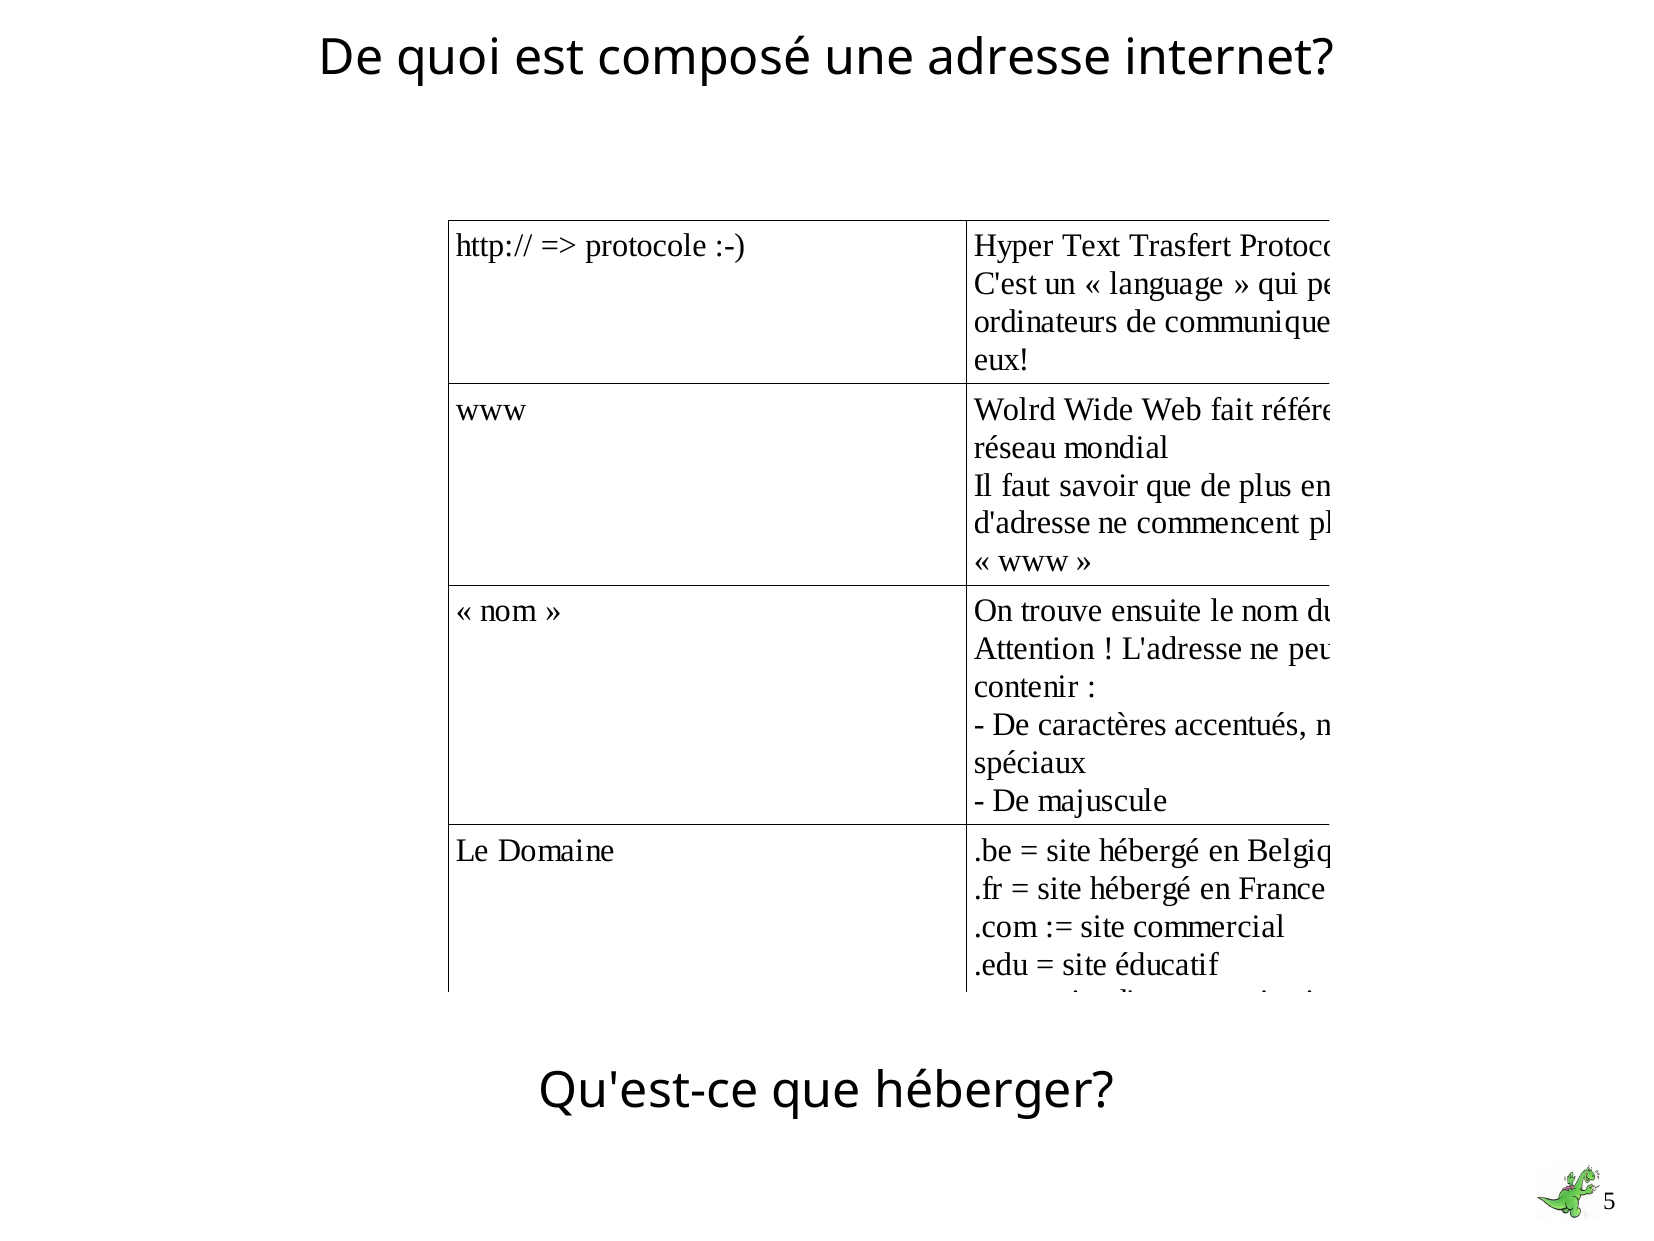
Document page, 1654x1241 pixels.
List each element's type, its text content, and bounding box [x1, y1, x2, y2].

text_box Qu'est-ce que héberger? [0, 1062, 1654, 1148]
chart [326, 206, 1333, 993]
text_box 5 [1603, 1186, 1632, 1216]
text_box De quoi est composé une adresse internet? [0, 29, 1654, 115]
picture [1536, 1163, 1600, 1220]
